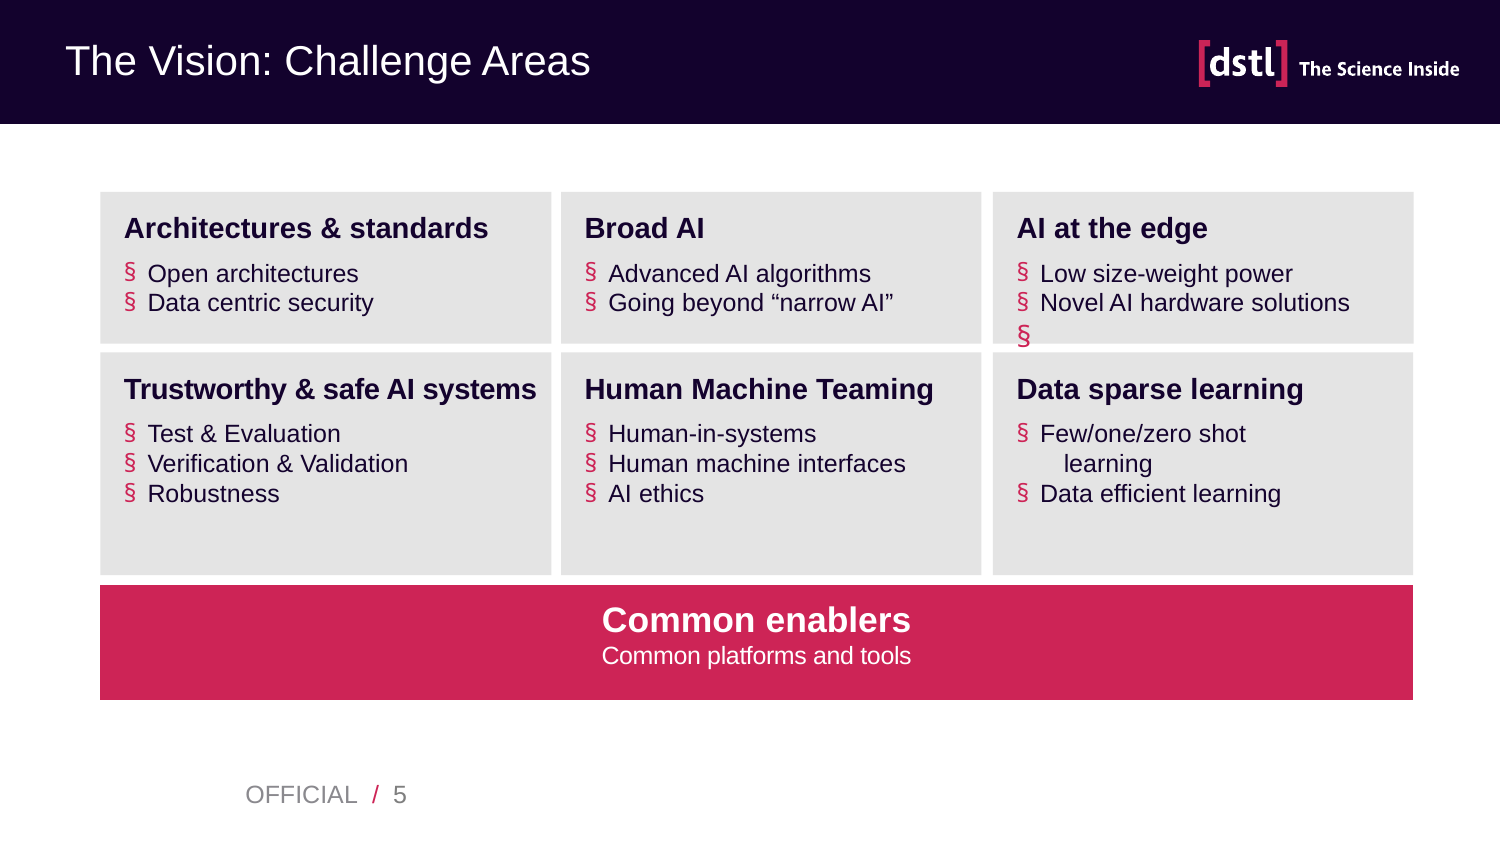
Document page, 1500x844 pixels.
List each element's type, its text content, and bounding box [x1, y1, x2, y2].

text_box Human Machine Teaming Human-in-systems Human machine interfaces AI ethics [561, 352, 981, 575]
title The Vision: Challenge Areas [5, 8, 1129, 115]
text_box Broad AI Advanced AI algorithms Going beyond “narrow AI” [561, 192, 981, 344]
text_box Architectures & standards Open architectures Data centric security [100, 192, 551, 344]
text_box Common enablers Common platforms and tools [100, 585, 1413, 700]
text_box Trustworthy & safe AI systems Test & Evaluation Verification & Validation Robustness [100, 352, 551, 575]
text_box Data sparse learning Few/one/zero shot learning Data efficient learning [993, 352, 1413, 575]
text_box AI at the edge Low size-weight power Novel AI hardware solutions [993, 192, 1414, 344]
text_box OFFICIAL / 5 [230, 771, 1457, 816]
